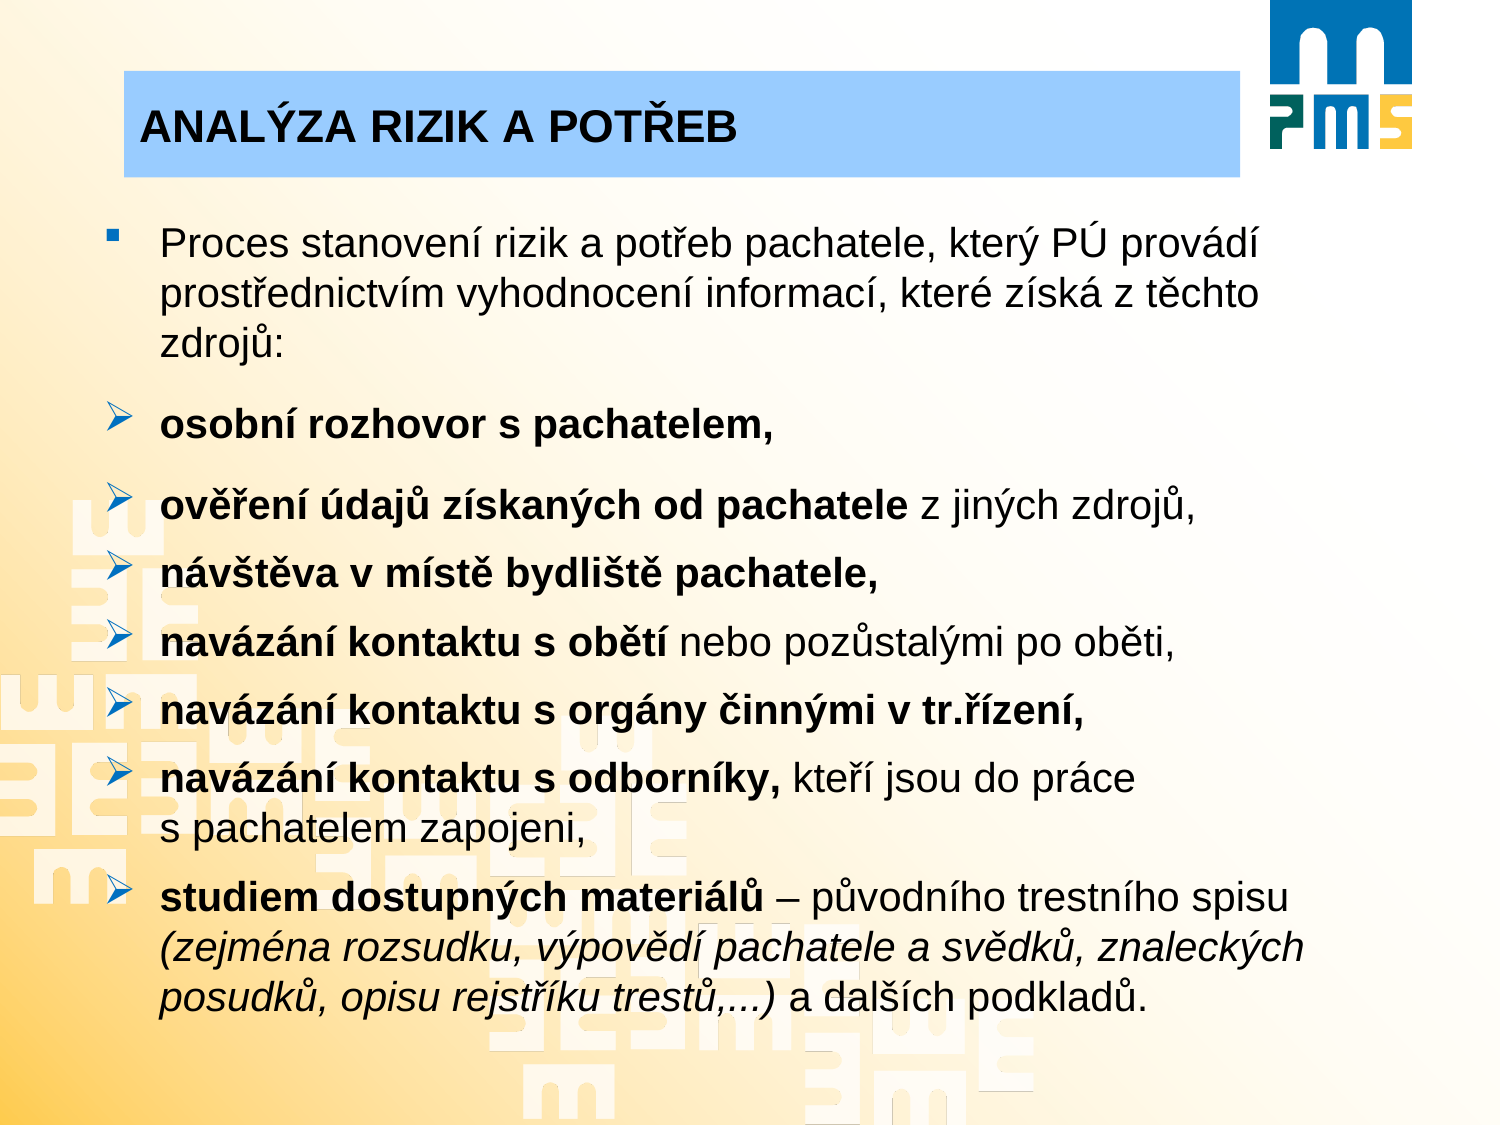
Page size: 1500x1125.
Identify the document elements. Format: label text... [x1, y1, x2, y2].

title ANALÝZA RIZIK A POTŘEB [124, 70, 1241, 178]
picture [0, 0, 1500, 1125]
text_box Proces stanovení rizik a potřeb pachatele, který PÚ provádí prostřednictvím vyhodnocení informací, které získá z těchto zdrojů: osobní rozhovor s pachatelem, ověření údajů získaných od pachatele z jiných zdrojů, návštěva v místě bydliště pachatele, navázání kontaktu s obětí nebo pozůstalými po oběti, navázání kontaktu s orgány činnými v tr.řízení, navázání kontaktu s odborníky, kteří jsou do práce s pachatelem zapojeni, studiem dostupných materiálů – původního trestního spisu (zejména rozsudku, výpovědí pachatele a svědků, znaleckých posudků, opisu rejstříku trestů,...) a dalších podkladů. [88, 207, 1365, 1059]
